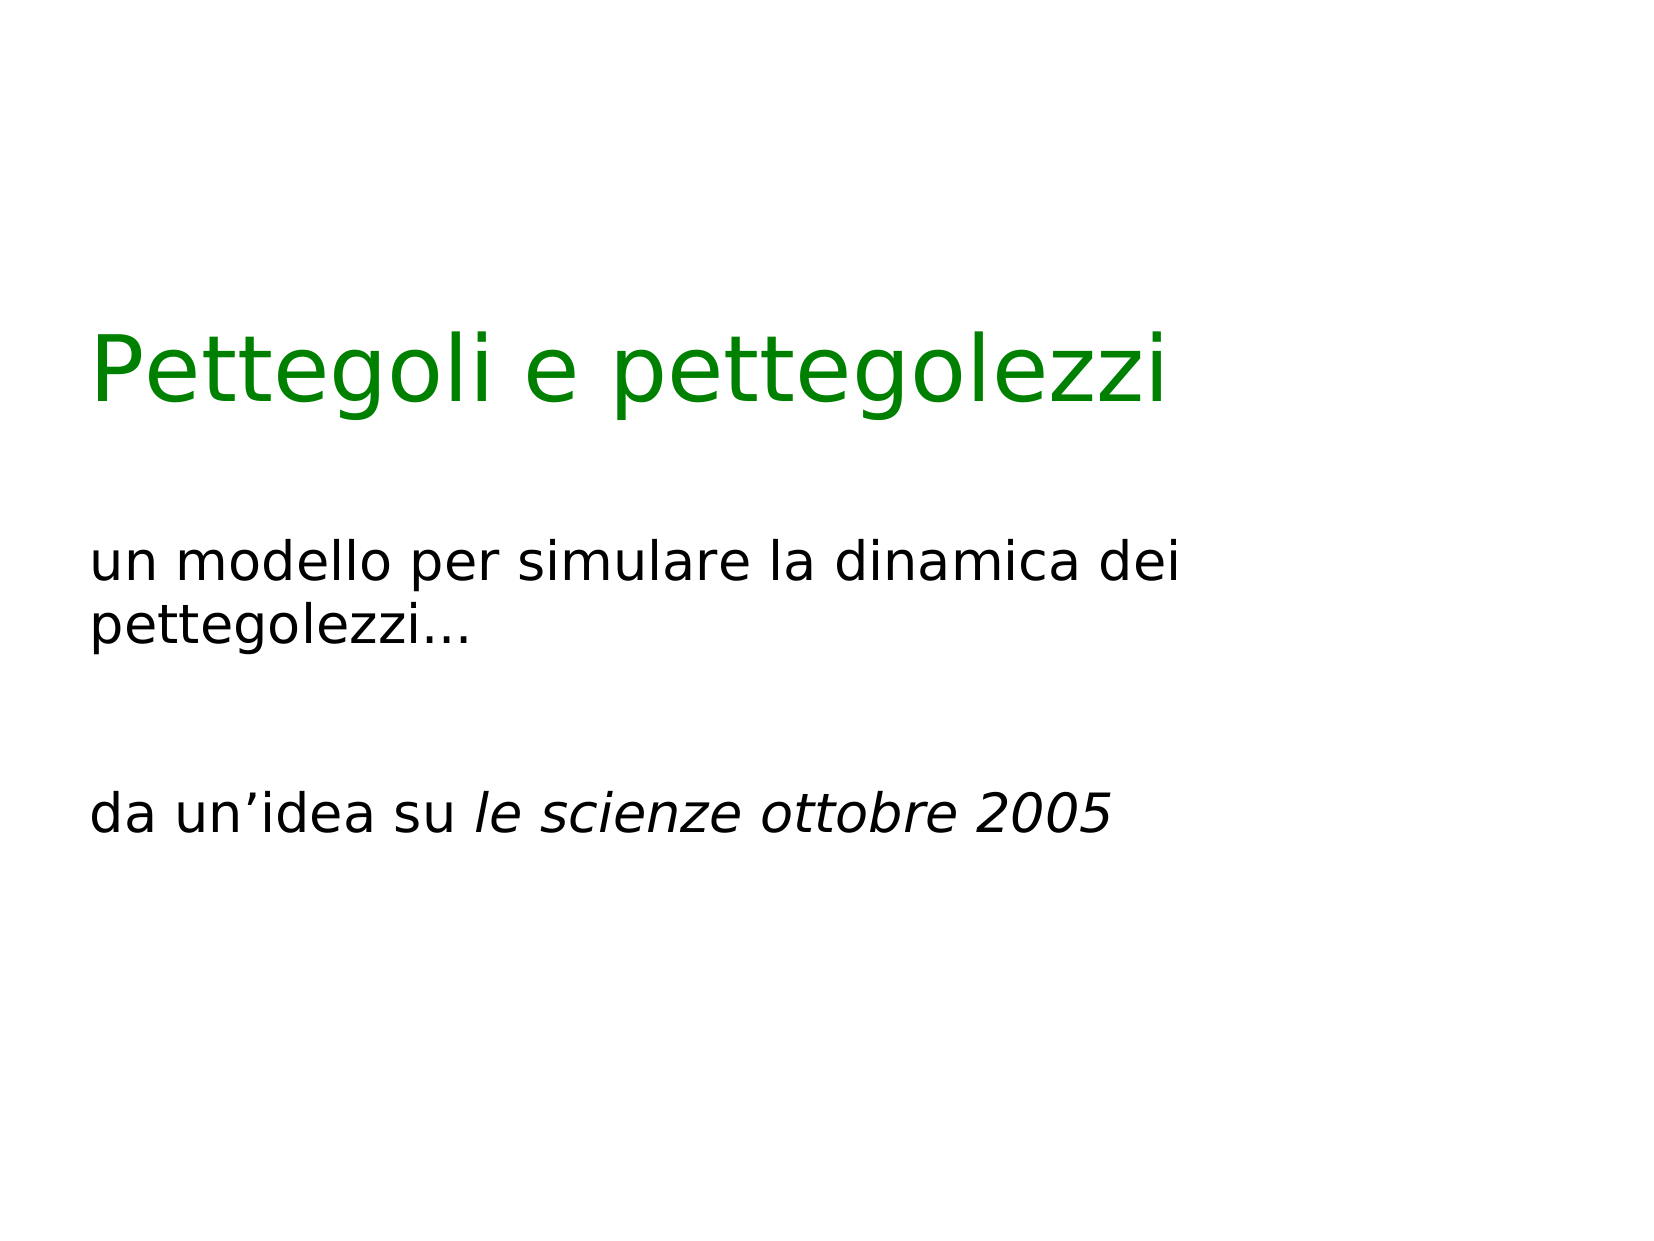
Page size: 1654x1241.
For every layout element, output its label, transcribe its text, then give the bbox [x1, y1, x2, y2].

text_box Pettegoli e pettegolezzi un modello per simulare la dinamica dei pettegolezzi... da un’idea su le scienze ottobre 2005 [75, 309, 1538, 938]
